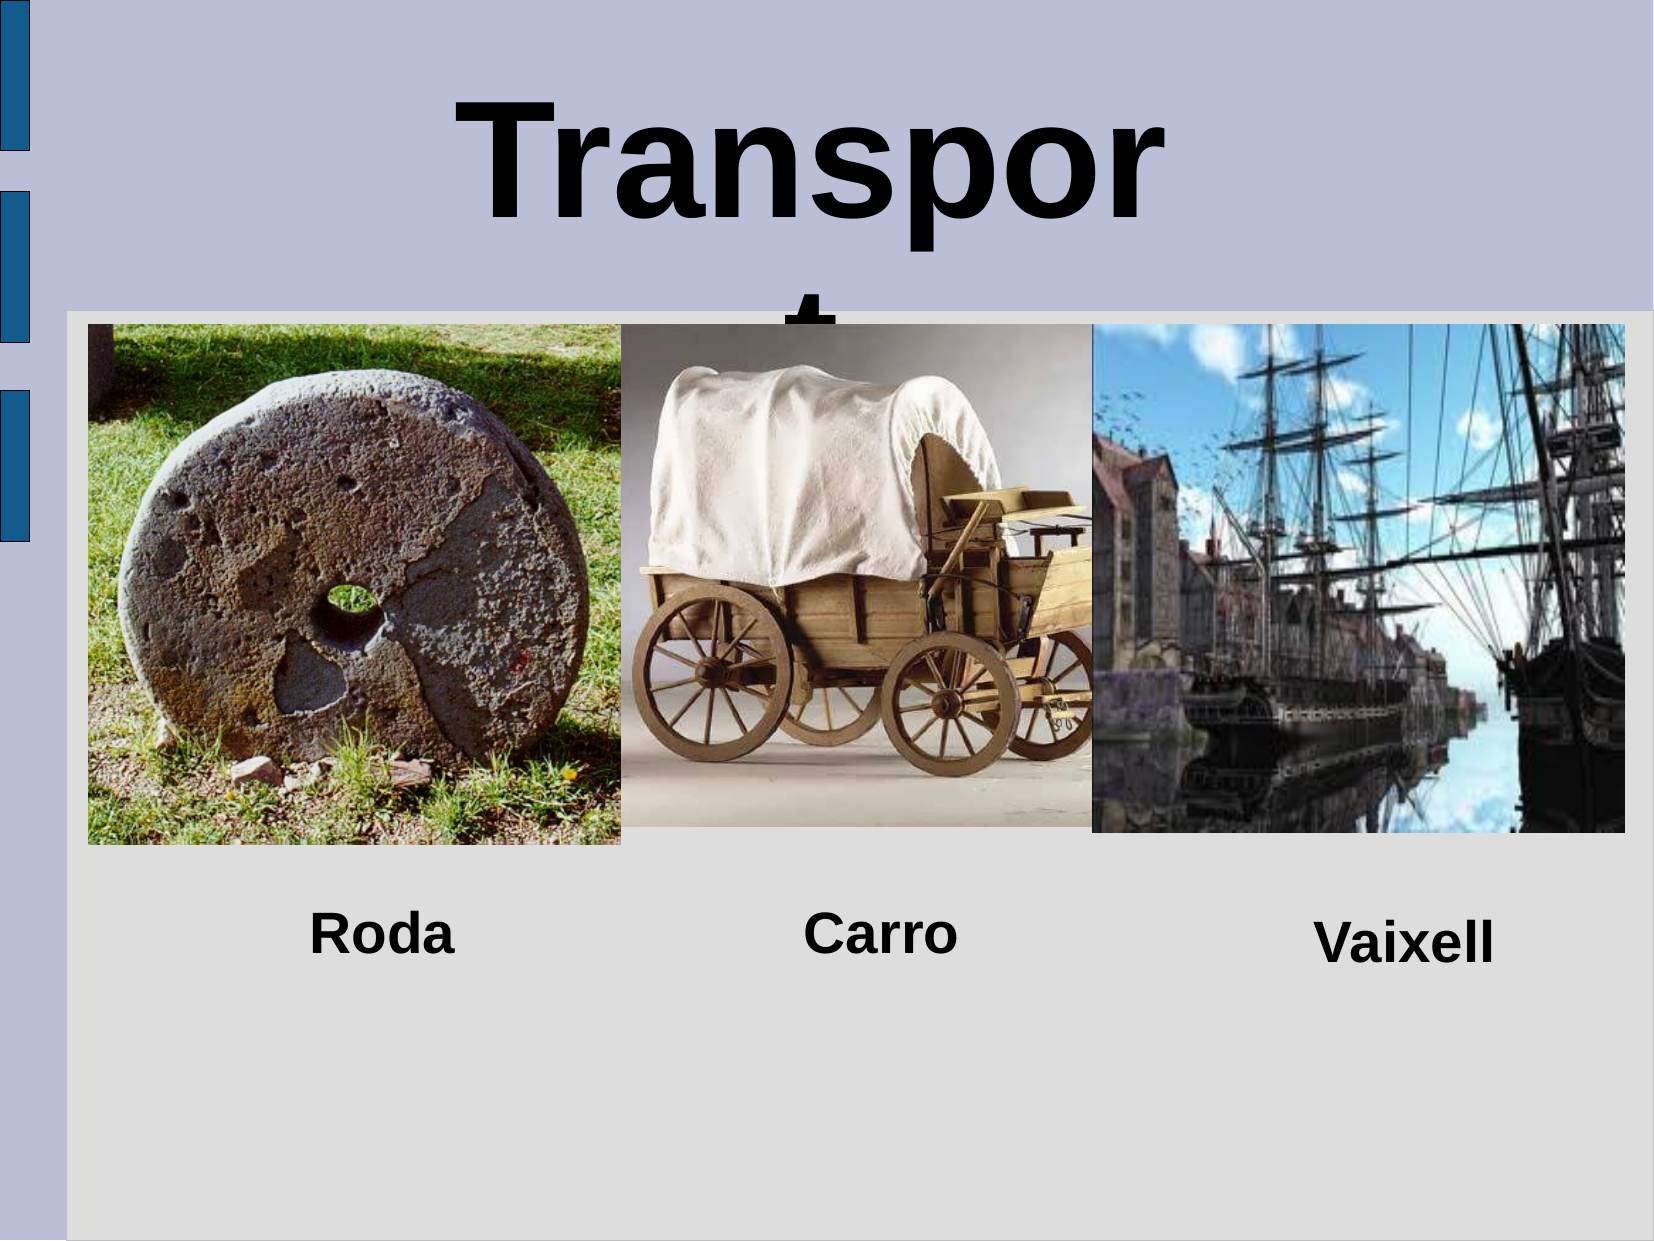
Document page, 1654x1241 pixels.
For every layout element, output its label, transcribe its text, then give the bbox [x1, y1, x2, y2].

text_box Transport [412, 59, 1211, 261]
text_box Vaixell [1299, 902, 1511, 984]
picture [88, 324, 1625, 845]
text_box Roda [295, 893, 471, 975]
text_box Carro [789, 893, 975, 975]
